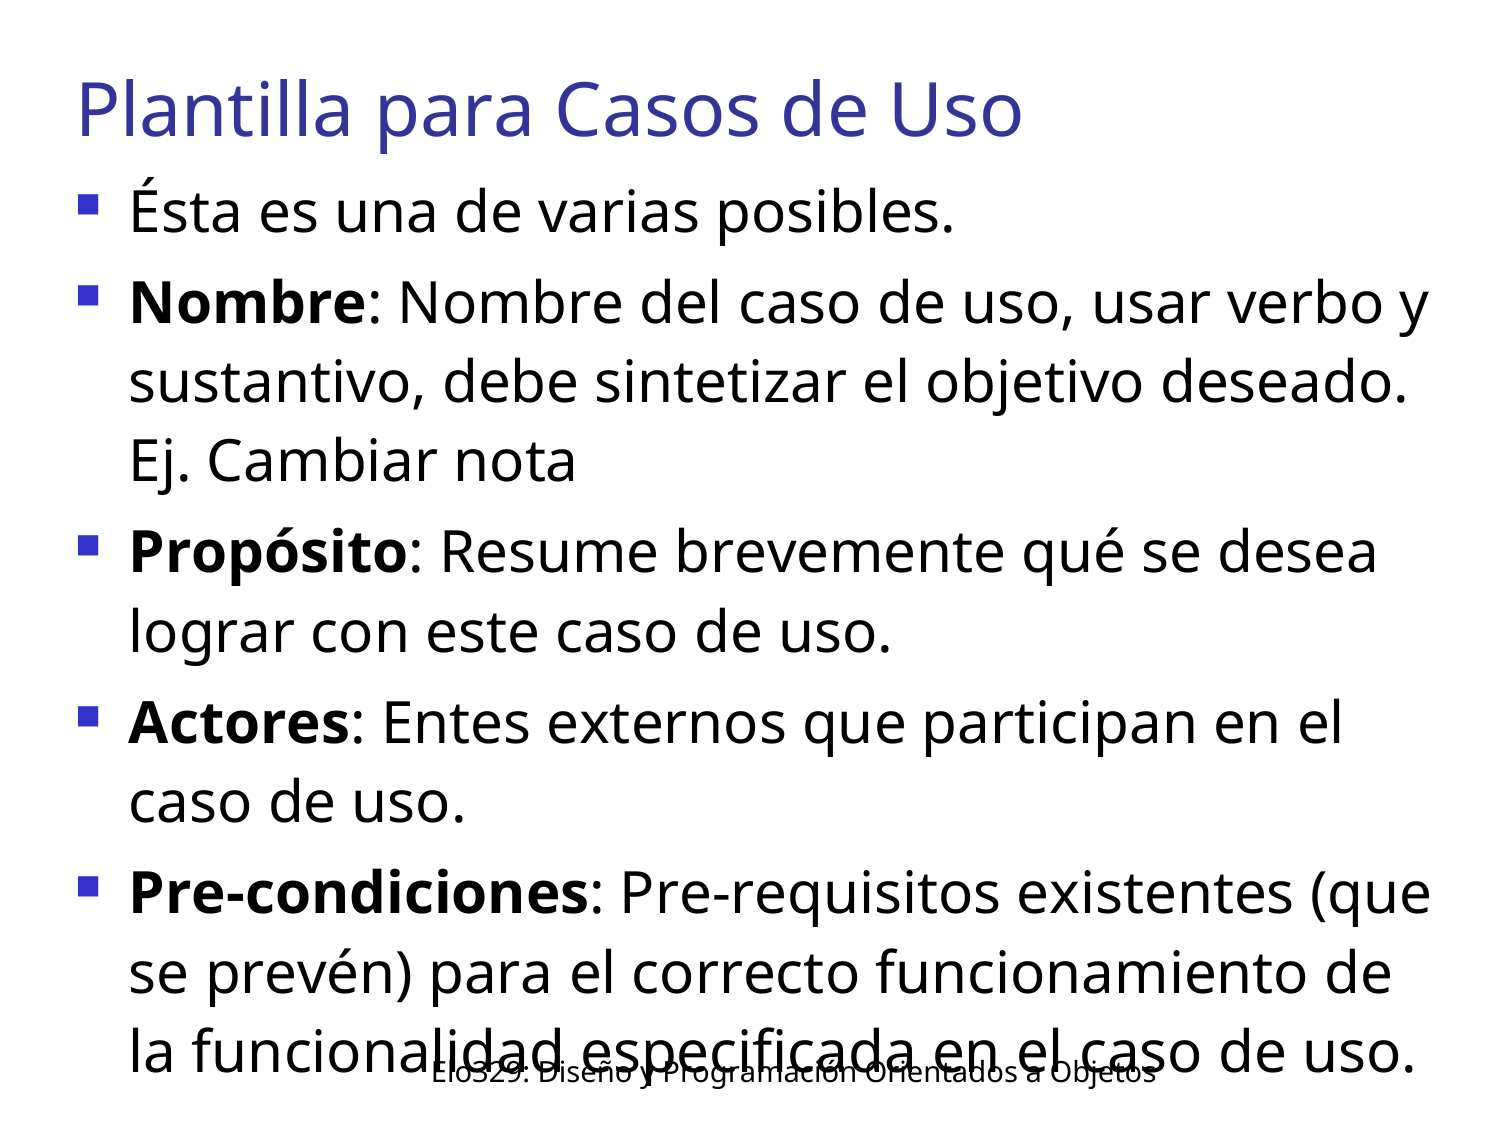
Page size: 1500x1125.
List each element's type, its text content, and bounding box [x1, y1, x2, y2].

list Ésta es una de varias posibles. Nombre: Nombre del caso de uso, usar verbo y sustantivo, debe sintetizar el objetivo deseado. Ej. Cambiar nota Propósito: Resume brevemente qué se desea lograr con este caso de uso. Actores: Entes externos que participan en el caso de uso. Pre-condiciones: Pre-requisitos existentes (que se prevén) para el correcto funcionamiento de la funcionalidad especificada en el caso de uso. [75, 169, 1446, 1033]
title Plantilla para Casos de Uso [75, 25, 1449, 188]
